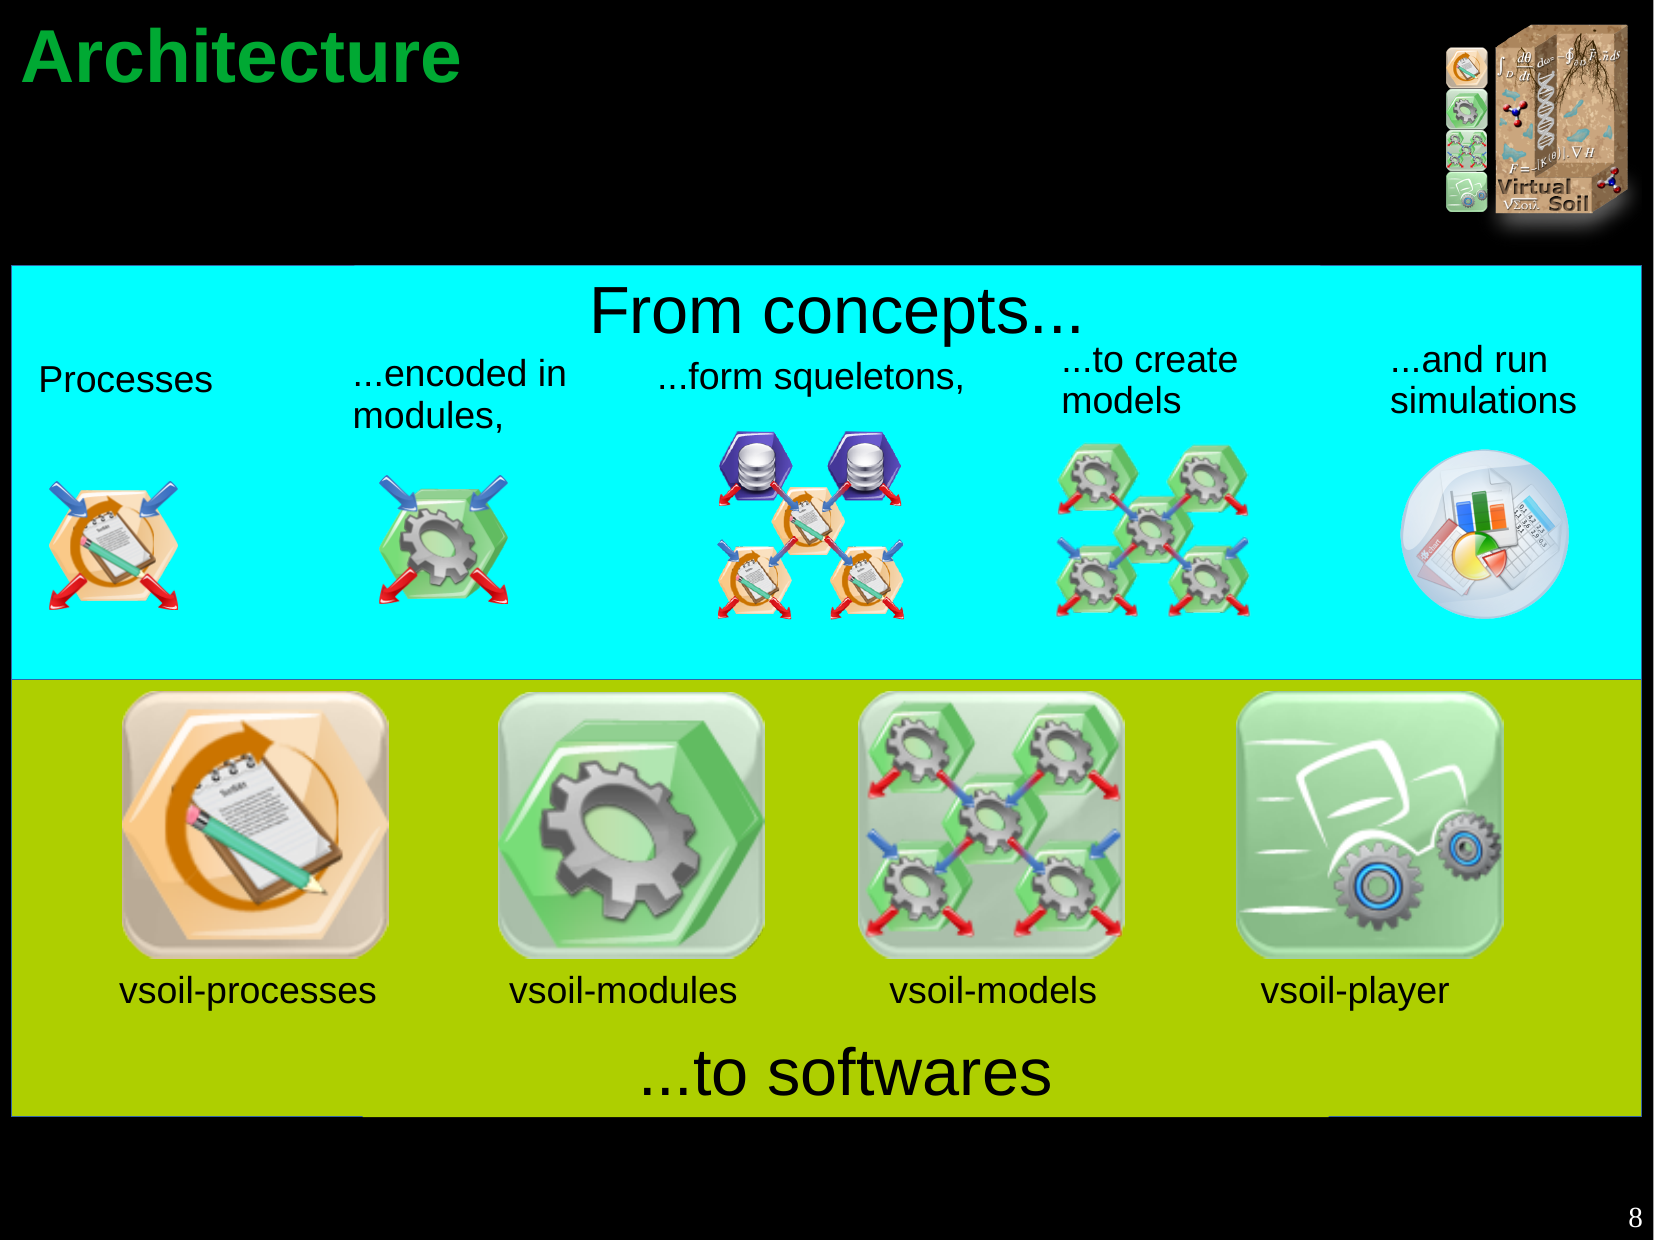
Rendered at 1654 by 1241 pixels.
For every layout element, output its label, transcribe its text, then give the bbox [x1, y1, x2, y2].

text_box vsoil-processes [104, 962, 420, 1023]
picture [1409, 0, 1642, 260]
picture [1050, 435, 1252, 633]
text_box vsoil-modules [494, 962, 784, 1023]
picture [1236, 691, 1504, 959]
text_box [11, 265, 1642, 1117]
picture [1400, 449, 1569, 619]
text_box ...encoded in modules, [337, 344, 631, 449]
text_box ...to create models [1046, 330, 1264, 449]
picture [717, 423, 904, 625]
text_box Architecture [5, 7, 1276, 107]
picture [858, 691, 1125, 959]
picture [379, 475, 508, 604]
text_box ...and run simulations [1375, 330, 1595, 449]
text_box vsoil-models [874, 962, 1140, 1023]
picture [498, 692, 765, 959]
text_box ...to softwares [362, 1027, 1329, 1118]
picture [49, 481, 178, 610]
picture [122, 691, 389, 959]
text_box ...form squeletons, [631, 348, 994, 406]
text_box Processes [23, 350, 266, 411]
text_box From concepts... [354, 265, 1321, 356]
text_box vsoil-player [1245, 962, 1493, 1023]
